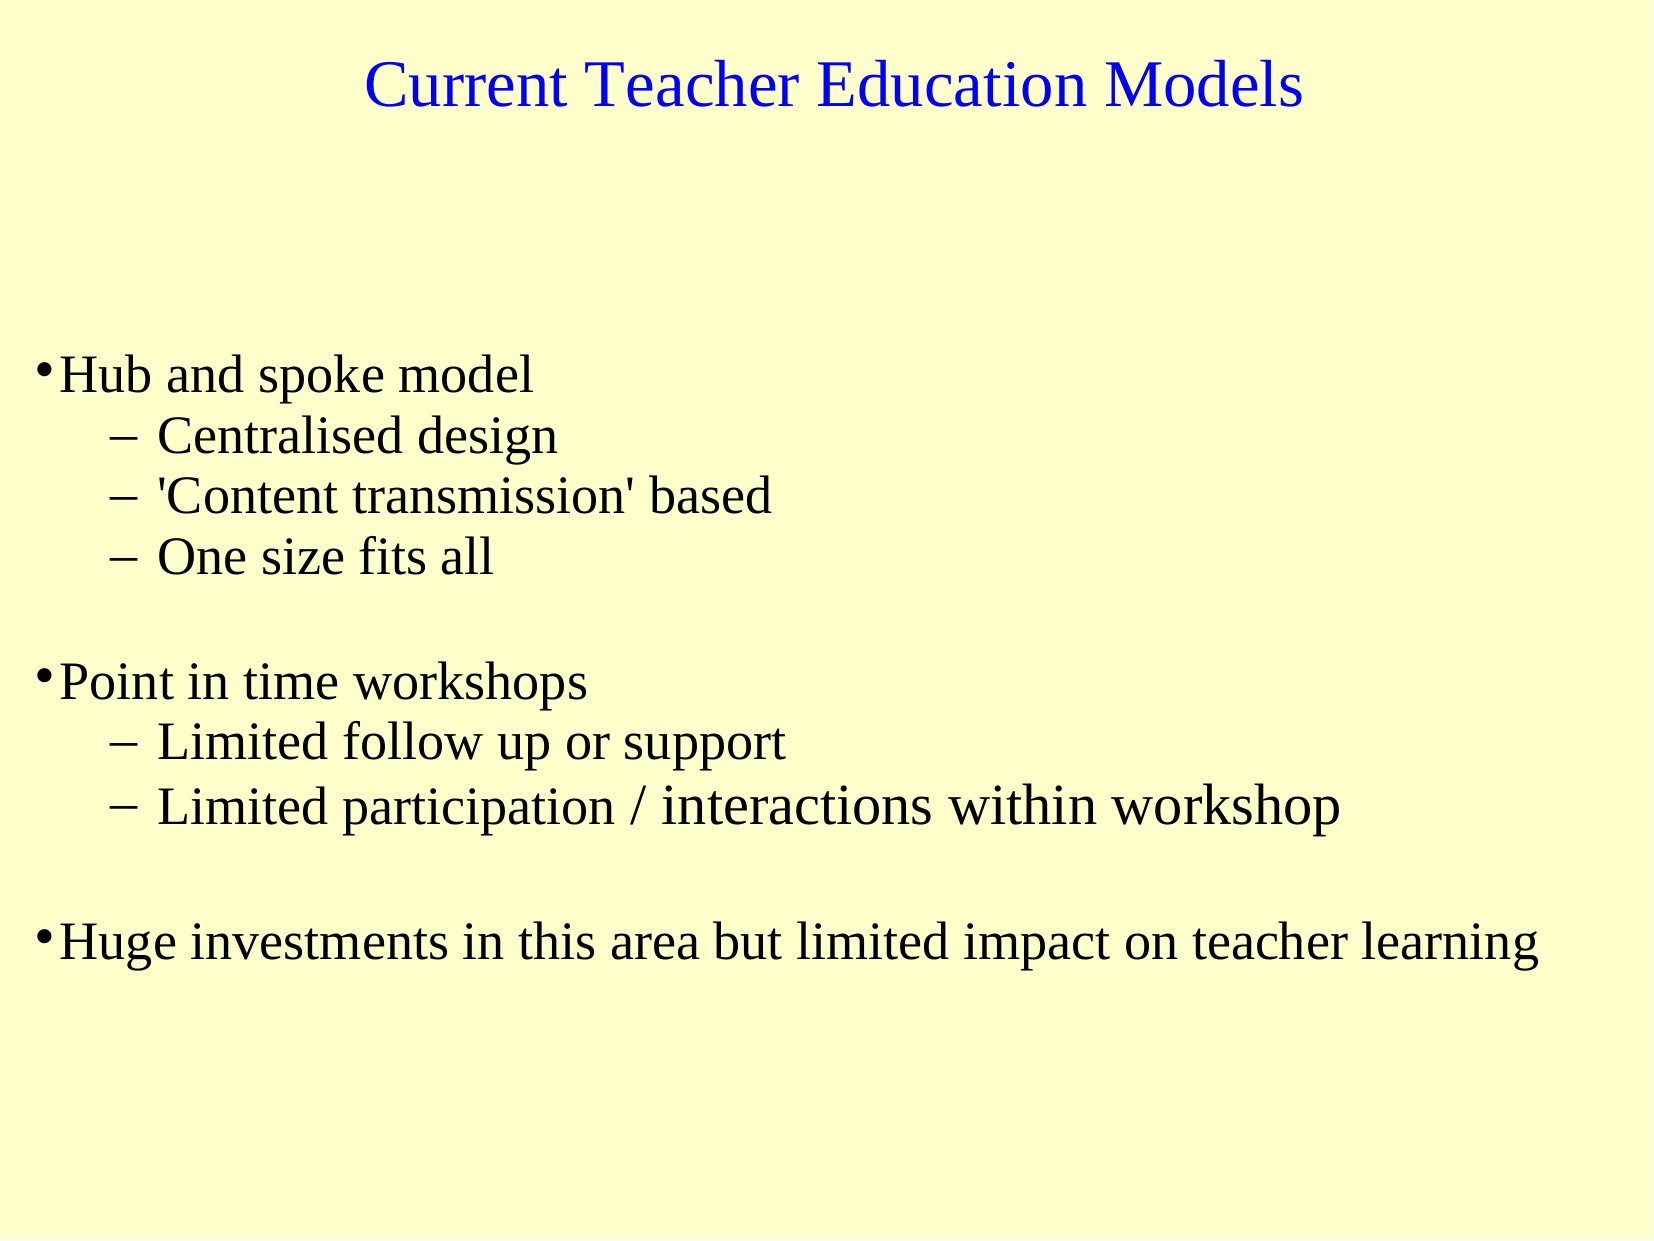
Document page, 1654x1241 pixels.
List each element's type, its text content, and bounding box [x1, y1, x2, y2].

title Current Teacher Education Models [70, 13, 1583, 148]
subtitle Hub and spoke model Centralised design 'Content transmission' based One size fits all Point in time workshops Limited follow up or support Limited participation / interactions within workshop Huge investments in this area but limited impact on teacher learning [35, 188, 1601, 1189]
